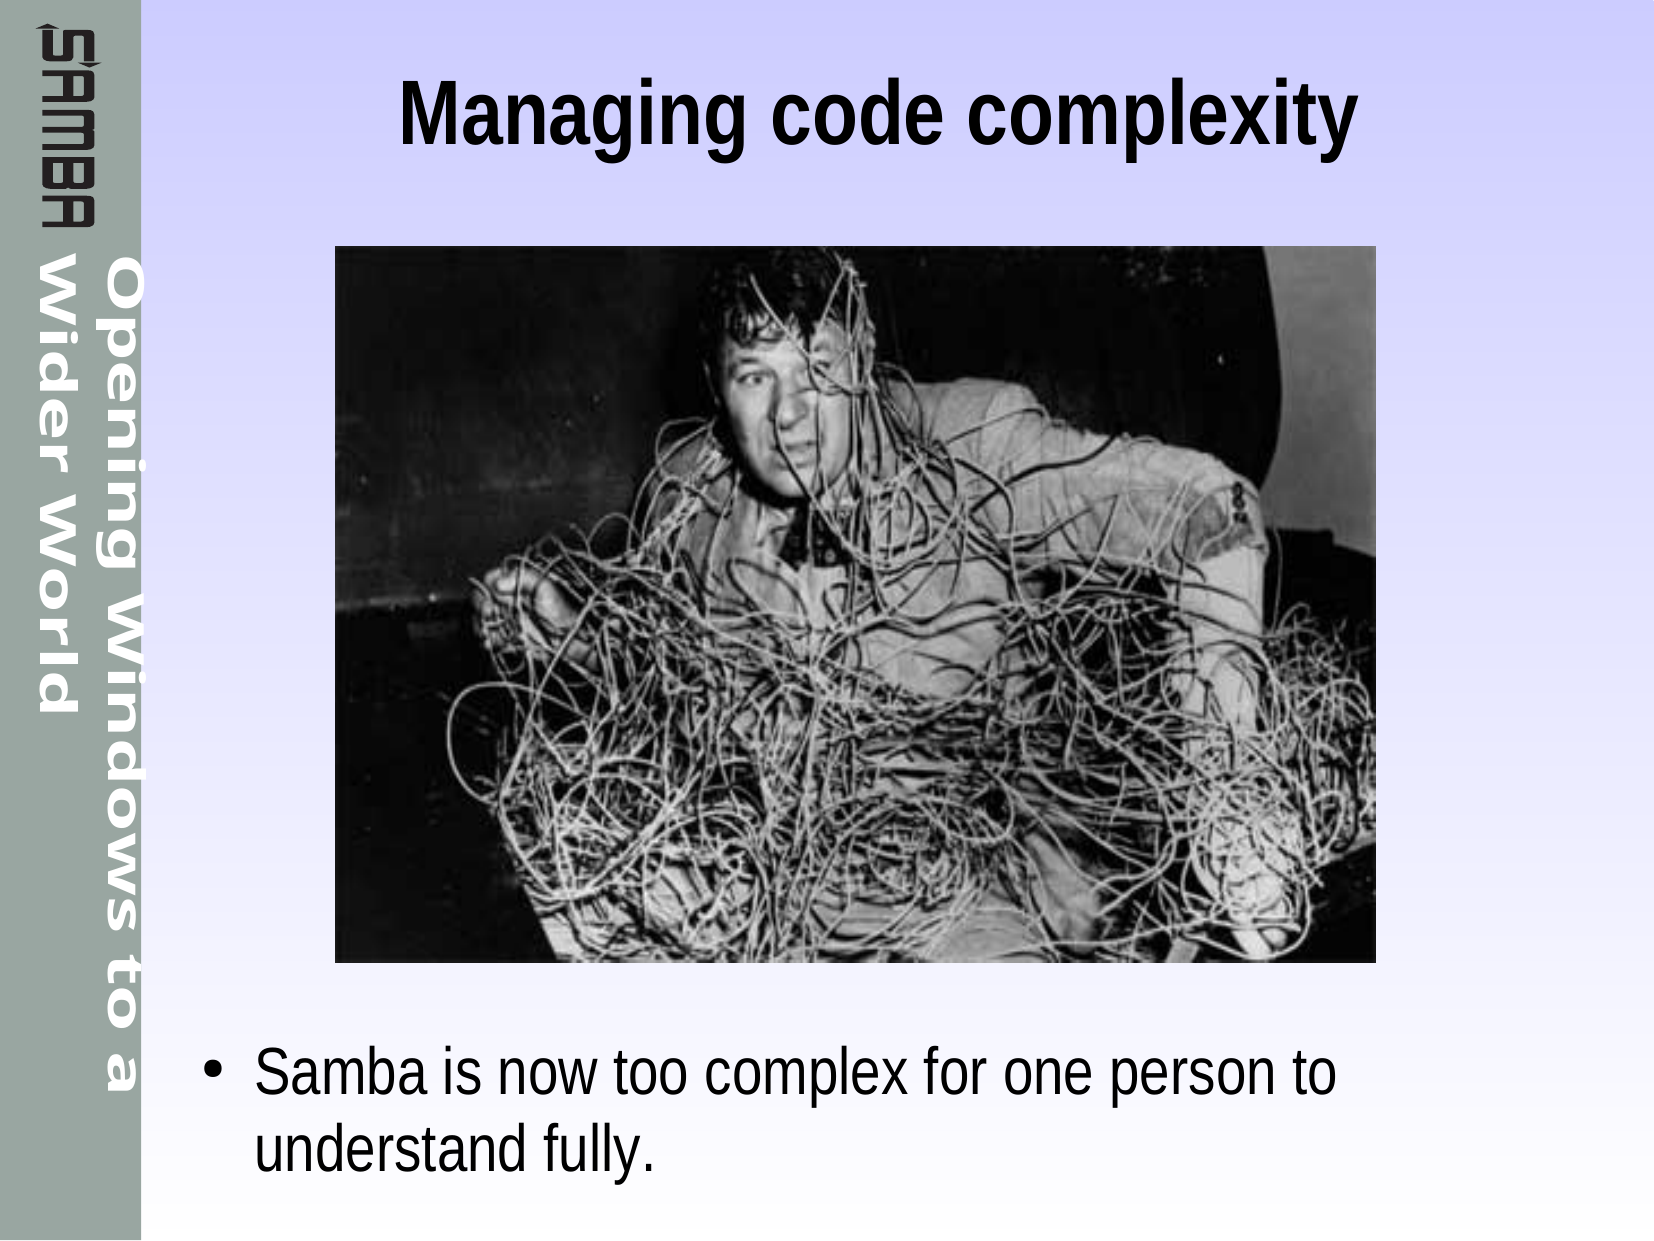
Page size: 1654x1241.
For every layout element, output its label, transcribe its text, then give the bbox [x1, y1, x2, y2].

title Managing code complexity [173, 31, 1586, 191]
list Samba is now too complex for one person to understand fully. [183, 1032, 1598, 1184]
picture [335, 246, 1376, 964]
